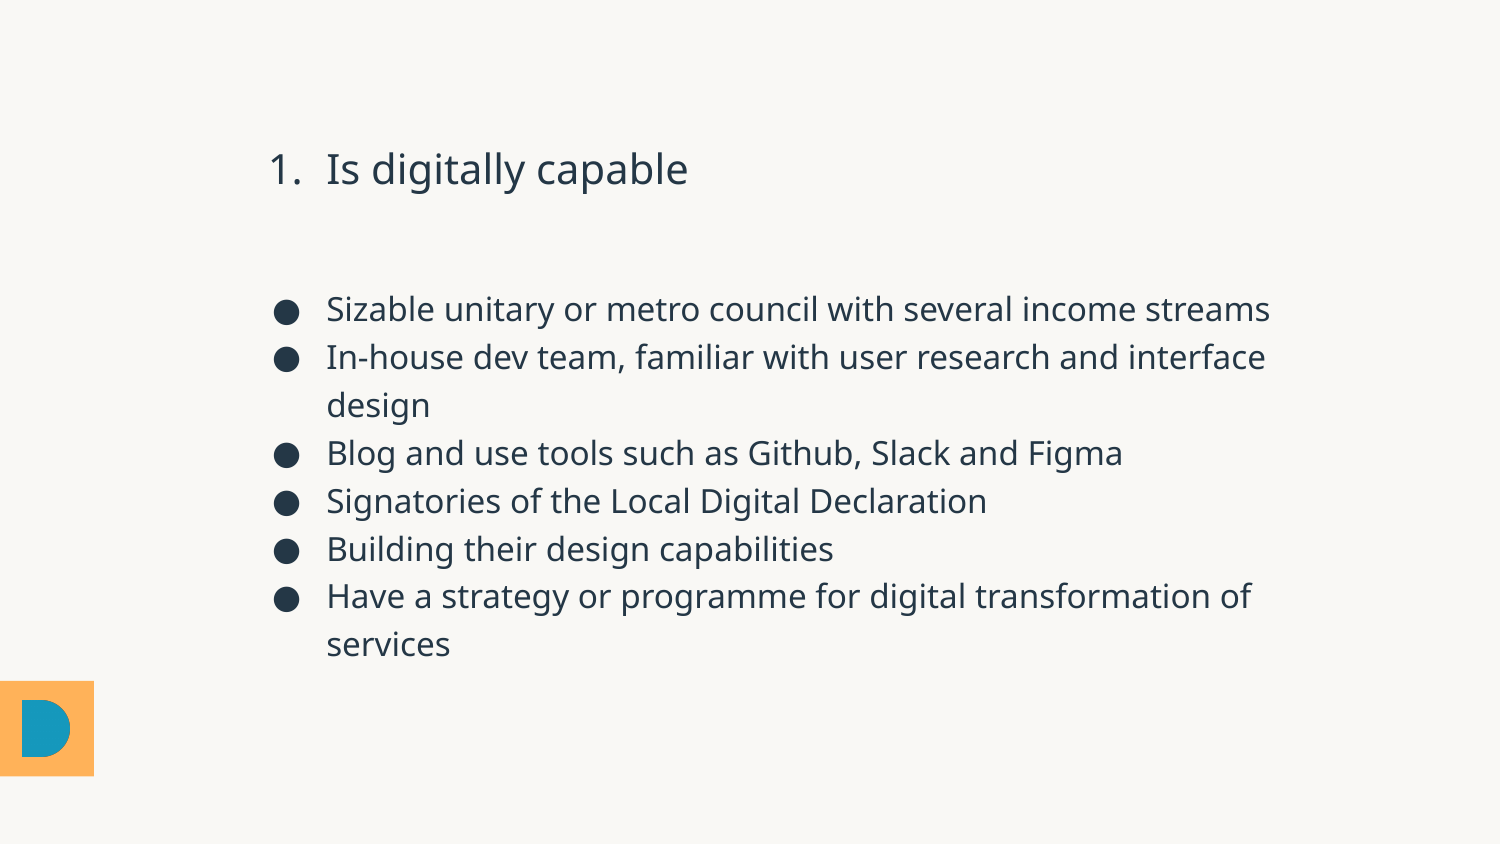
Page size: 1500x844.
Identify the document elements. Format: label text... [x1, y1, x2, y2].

list Sizable unitary or metro council with several income streams In-house dev team, familiar with user research and interface design Blog and use tools such as Github, Slack and Figma Signatories of the Local Digital Declaration Building their design capabilities Have a strategy or programme for digital transformation of services [236, 265, 1329, 681]
picture [22, 700, 70, 757]
title Is digitally capable [236, 118, 1329, 238]
